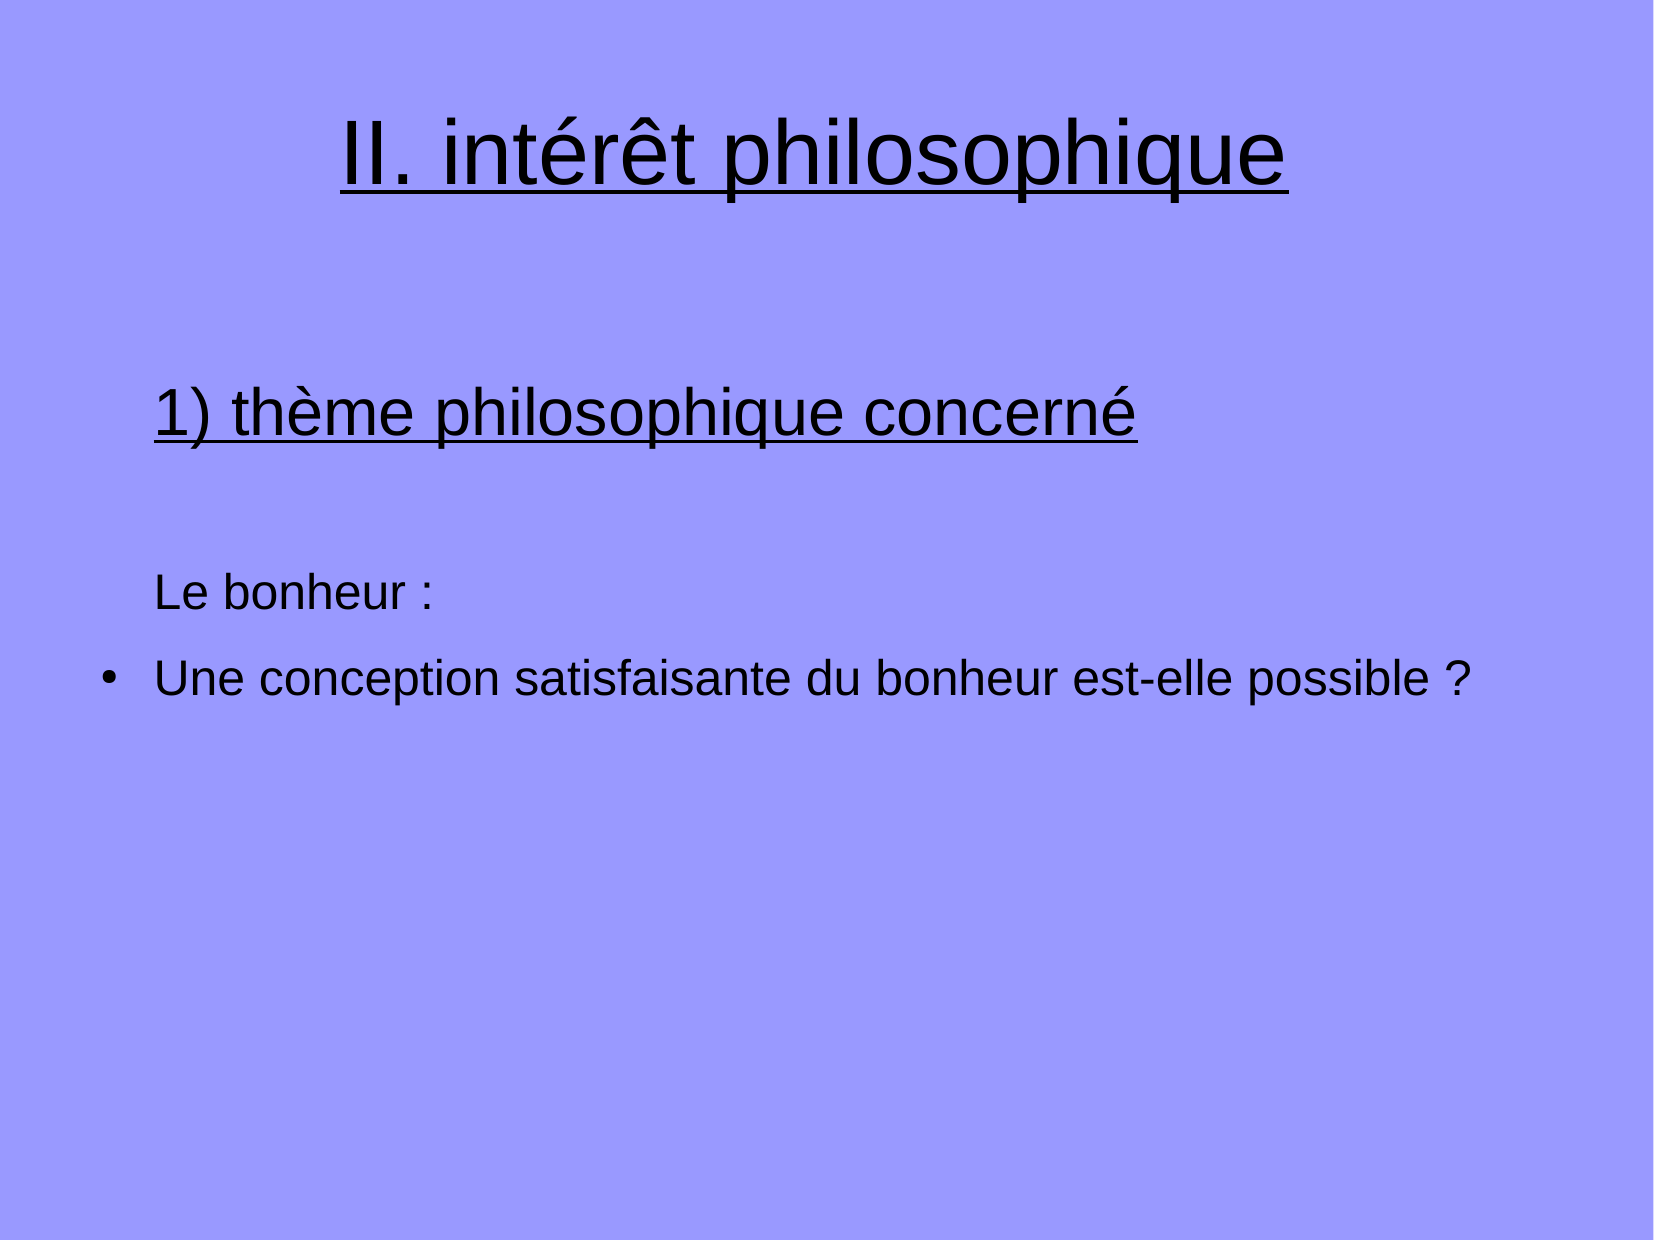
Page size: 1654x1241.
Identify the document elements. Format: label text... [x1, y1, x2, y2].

title II. intérêt philosophique [82, 49, 1571, 257]
list 1) thème philosophique concerné Le bonheur : Une conception satisfaisante du bonheur est-elle possible ? [82, 290, 1571, 1018]
